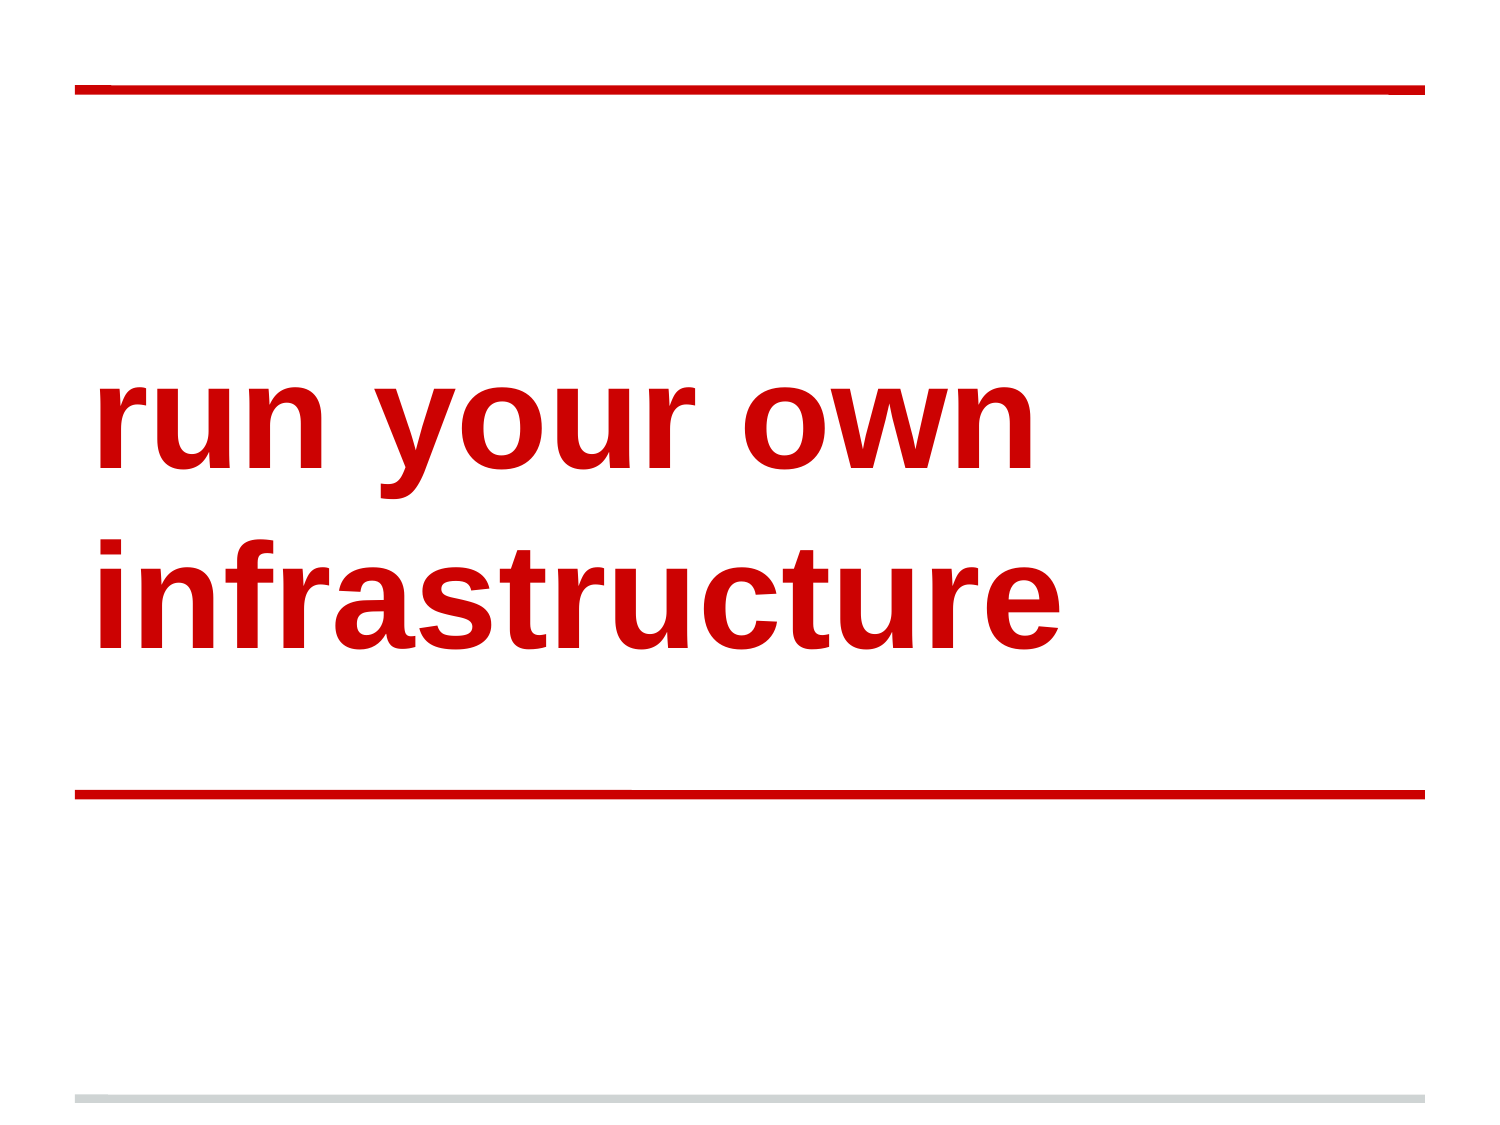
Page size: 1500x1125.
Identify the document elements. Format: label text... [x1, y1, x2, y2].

title run your own infrastructure [75, 123, 1425, 782]
